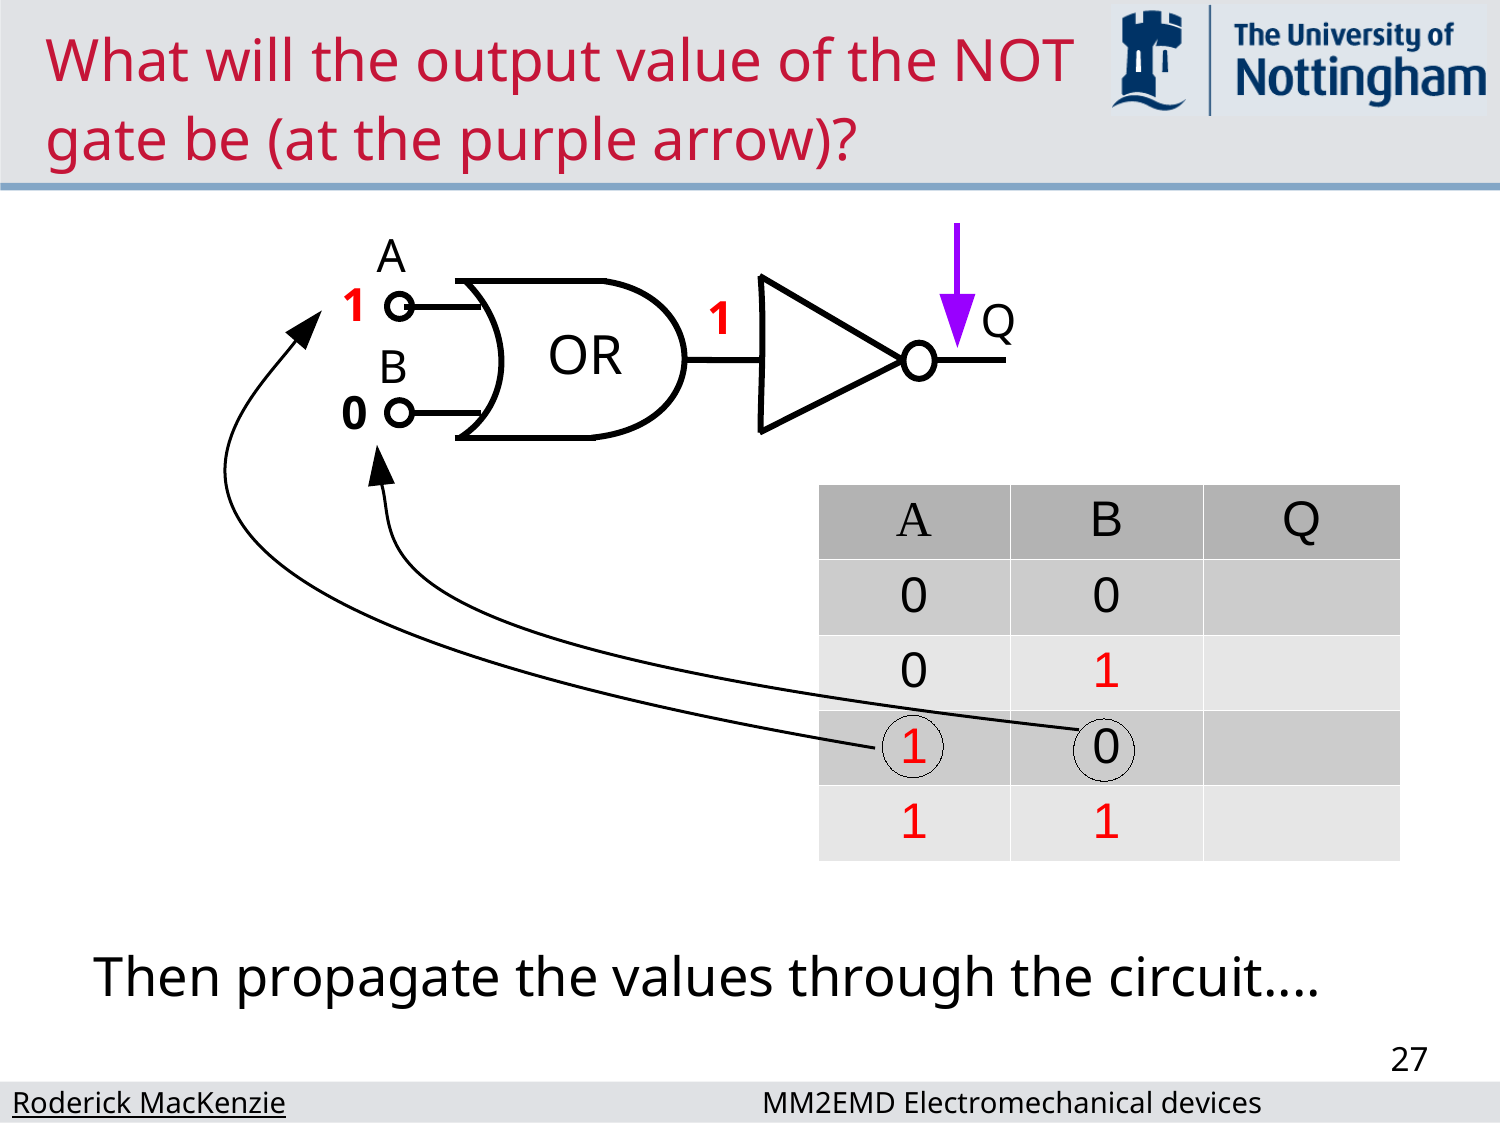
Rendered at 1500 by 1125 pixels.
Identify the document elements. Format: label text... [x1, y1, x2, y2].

text_box 1 [692, 280, 754, 351]
table_cell 0 [1011, 711, 1203, 785]
table_cell 0 [819, 636, 1010, 710]
table_cell [1204, 636, 1400, 710]
text_box 0 [326, 376, 388, 447]
text_box 1 [326, 267, 388, 338]
table_cell 0 [819, 560, 1010, 635]
text_box OR [513, 313, 649, 394]
title What will the output value of the NOT gate be (at the purple arrow)? [31, 22, 1133, 174]
table_cell 0 [819, 698, 899, 710]
table_cell [1204, 560, 1400, 635]
table_header A [819, 485, 1010, 559]
table_cell [1204, 786, 1400, 861]
table_header Q [1204, 485, 1400, 559]
text_box <number> [1375, 1030, 1500, 1101]
table_cell 1 [819, 786, 1010, 861]
table_cell 1 [945, 711, 1010, 720]
table_cell 0 [1011, 560, 1203, 635]
table_cell 1 [1011, 786, 1203, 861]
table_cell 1 [1011, 636, 1203, 710]
table_header B [1011, 485, 1203, 559]
picture [1111, 4, 1487, 116]
table_cell 1 [819, 711, 1010, 785]
text_box B [363, 330, 425, 401]
text_box Q [965, 284, 1027, 355]
text_box Then propagate the values through the circuit.... [60, 935, 1500, 1015]
table_cell [1204, 711, 1400, 785]
text_box A [361, 219, 423, 290]
